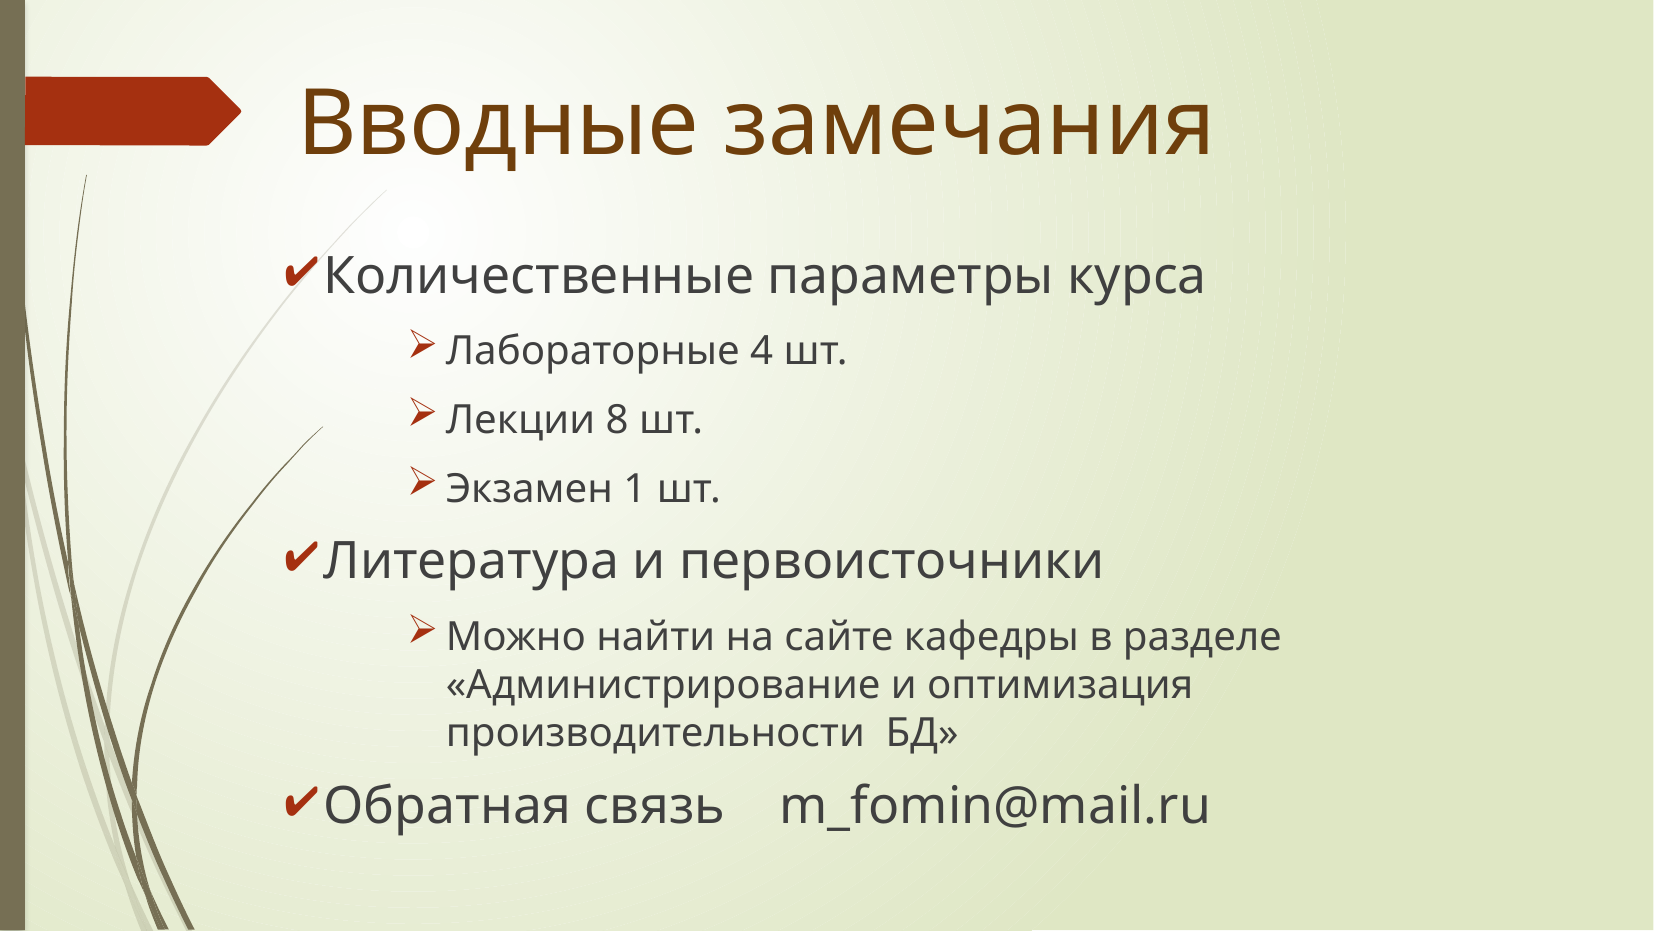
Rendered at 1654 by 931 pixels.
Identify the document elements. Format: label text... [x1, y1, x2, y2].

list Количественные параметры курса Лабораторные 4 шт. Лекции 8 шт. Экзамен 1 шт. Литература и первоисточники Можно найти на сайте кафедры в разделе «Администрирование и оптимизация производительности БД» Обратная связь m_fomin@mail.ru [269, 234, 1561, 847]
title Вводные замечания [281, 54, 1491, 153]
